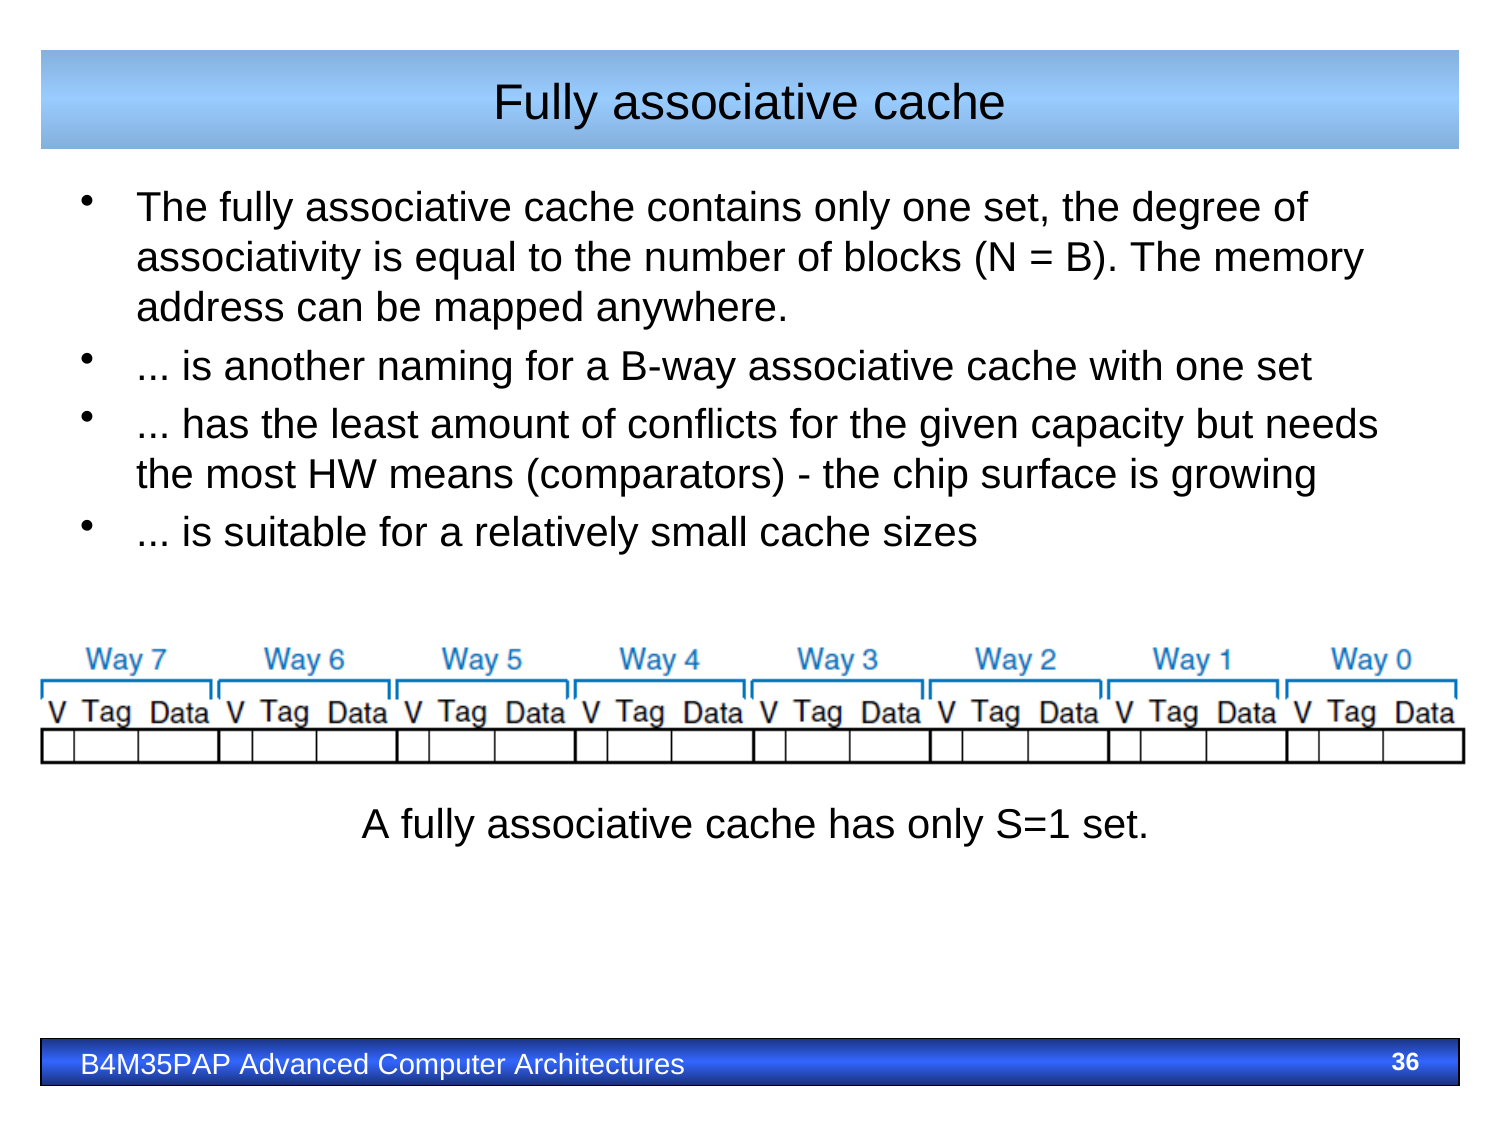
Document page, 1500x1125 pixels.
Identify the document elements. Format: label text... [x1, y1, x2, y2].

title Fully associative cache [41, 50, 1459, 149]
list The fully associative cache contains only one set, the degree of associativity is equal to the number of blocks (N = B). The memory address can be mapped anywhere. ... is another naming for a B-way associative cache with one set ... has the least amount of conflicts for the given capacity but needs the most HW means (comparators) - the chip surface is growing ... is suitable for a relatively small cache sizes A fully associative cache has only S=1 set. [64, 172, 1436, 632]
list The fully associative cache contains only one set, the degree of associativity is equal to the number of blocks (N = B). The memory address can be mapped anywhere. ... is another naming for a B-way associative cache with one set ... has the least amount of conflicts for the given capacity but needs the most HW means (comparators) - the chip surface is growing ... is suitable for a relatively small cache sizes A fully associative cache has only S=1 set. [64, 777, 1436, 1000]
picture [22, 632, 1478, 777]
